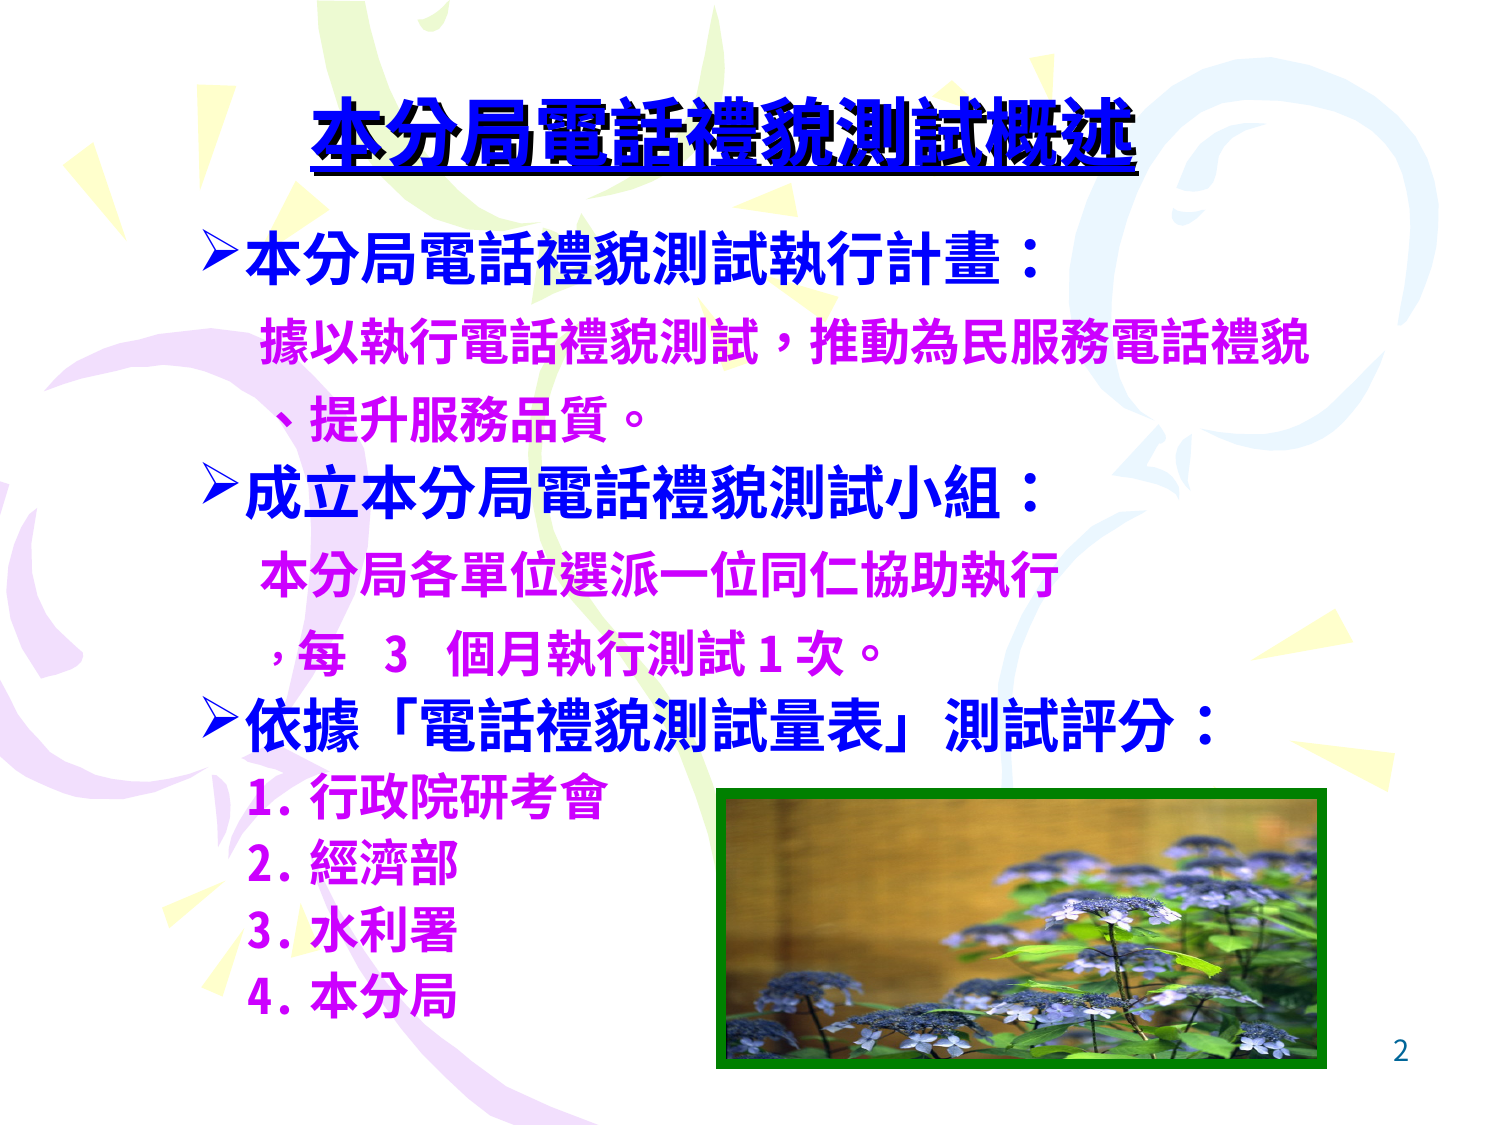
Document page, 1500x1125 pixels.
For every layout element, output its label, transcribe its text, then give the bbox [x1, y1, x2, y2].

text_box 本分局電話禮貌測試概述 [41, 78, 1404, 184]
text_box 本分局電話禮貌測試執行計畫： 據以執行電話禮貌測試，推動為民服務電話禮貌 、提升服務品質。 成立本分局電話禮貌測試小組： 本分局各單位選派一位同仁協助執行 ，每 3 個月執行測試1次。 依據「電話禮貌測試量表」測試評分： 1.行政院研考會 2.經濟部 3.水利署 4.本分局 [183, 200, 1365, 1092]
picture [726, 798, 1317, 1059]
